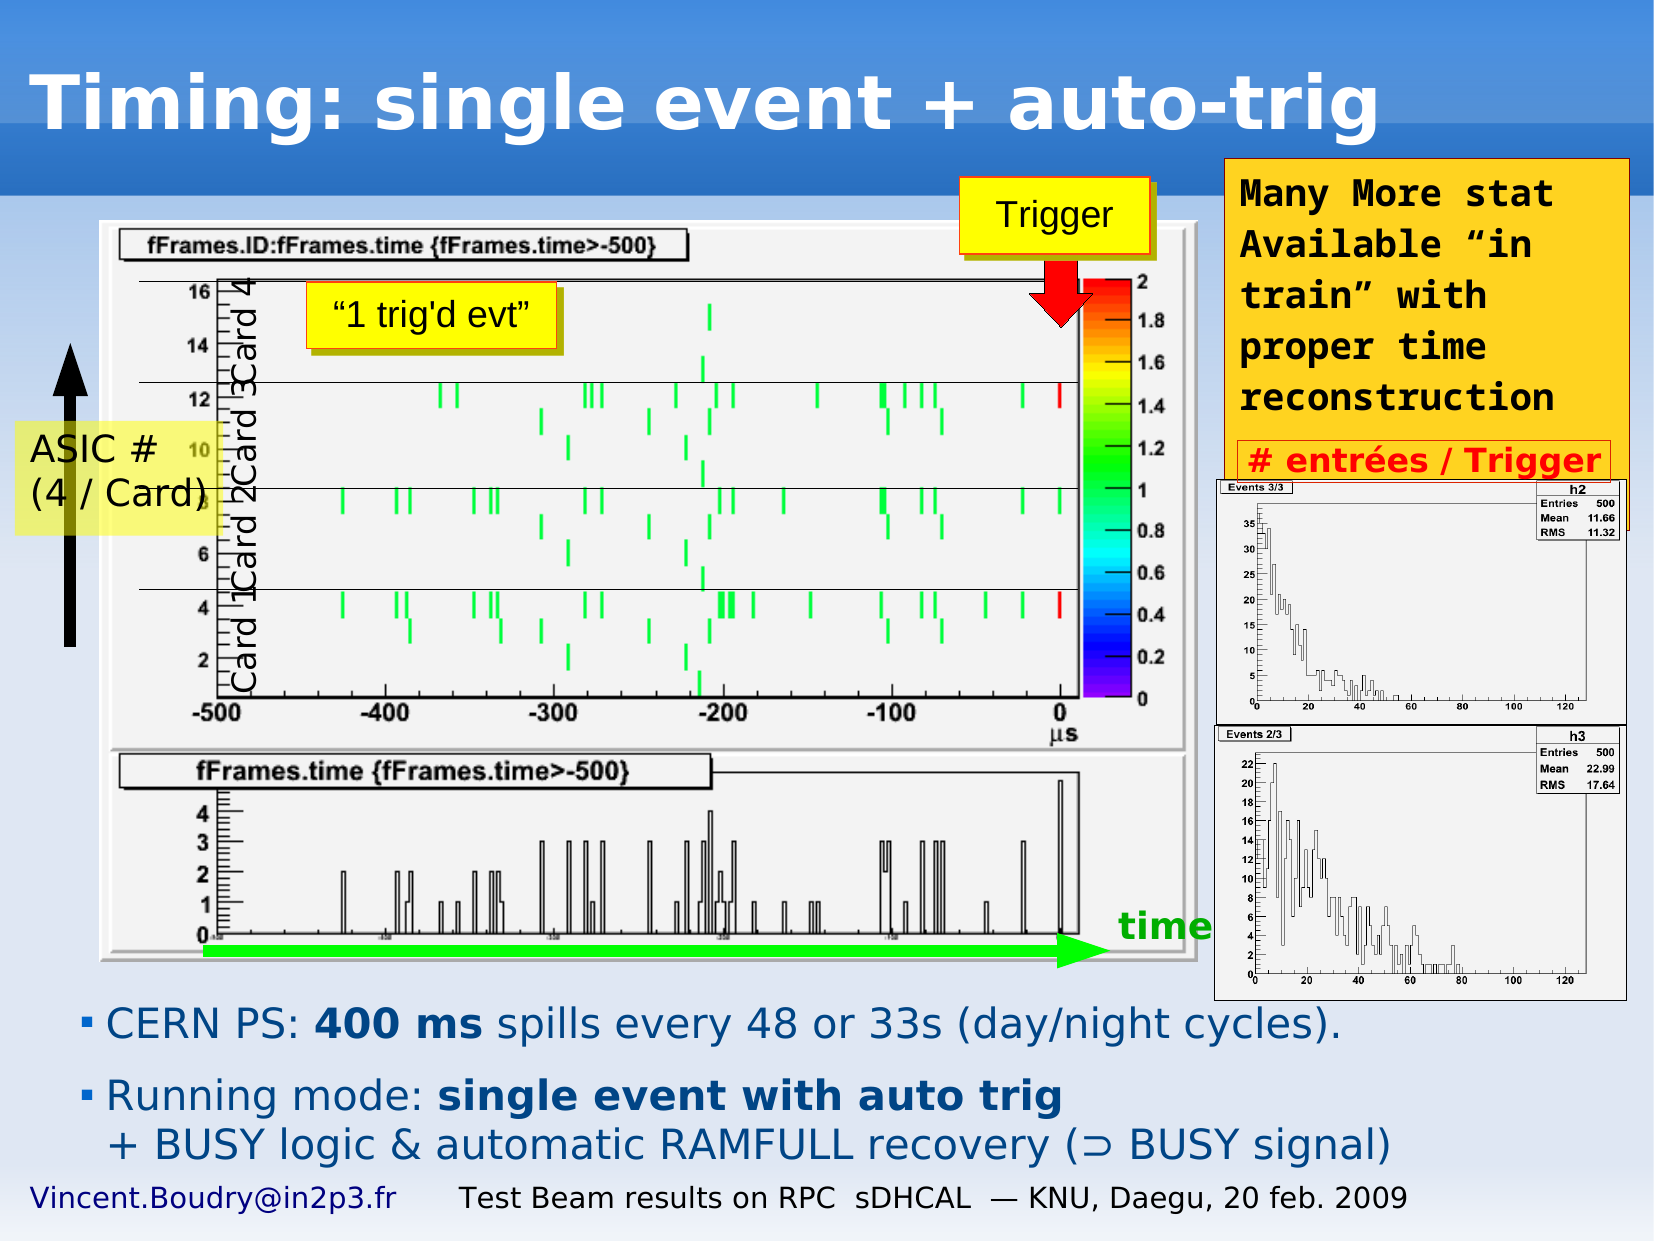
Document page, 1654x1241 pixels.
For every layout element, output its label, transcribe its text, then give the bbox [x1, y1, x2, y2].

text_box # entrées / Trigger [1239, 440, 1610, 483]
text_box Card 2 [217, 503, 284, 609]
picture [0, 0, 1654, 1241]
list CERN PS: 400 ms spills every 48 or 33s (day/night cycles). Running mode: single event with auto trig + BUSY logic & automatic RAMFULL recovery (⊃ BUSY signal) [61, 999, 1597, 1238]
text_box Card 1 [217, 609, 284, 710]
text_box Card 4 [217, 235, 284, 401]
text_box Card 3 [217, 401, 284, 503]
text_box [1029, 261, 1093, 328]
text_box time [1103, 897, 1214, 964]
text_box Many More stat Available “in train” with proper time reconstruction Expectation: ≥30 [1224, 158, 1630, 437]
title Timing: single event + auto-trig [29, 0, 1654, 208]
text_box ASIC # (4 / Card) [14, 420, 217, 536]
text_box Trigger [959, 177, 1150, 254]
text_box “1 trig'd evt” [306, 282, 557, 349]
